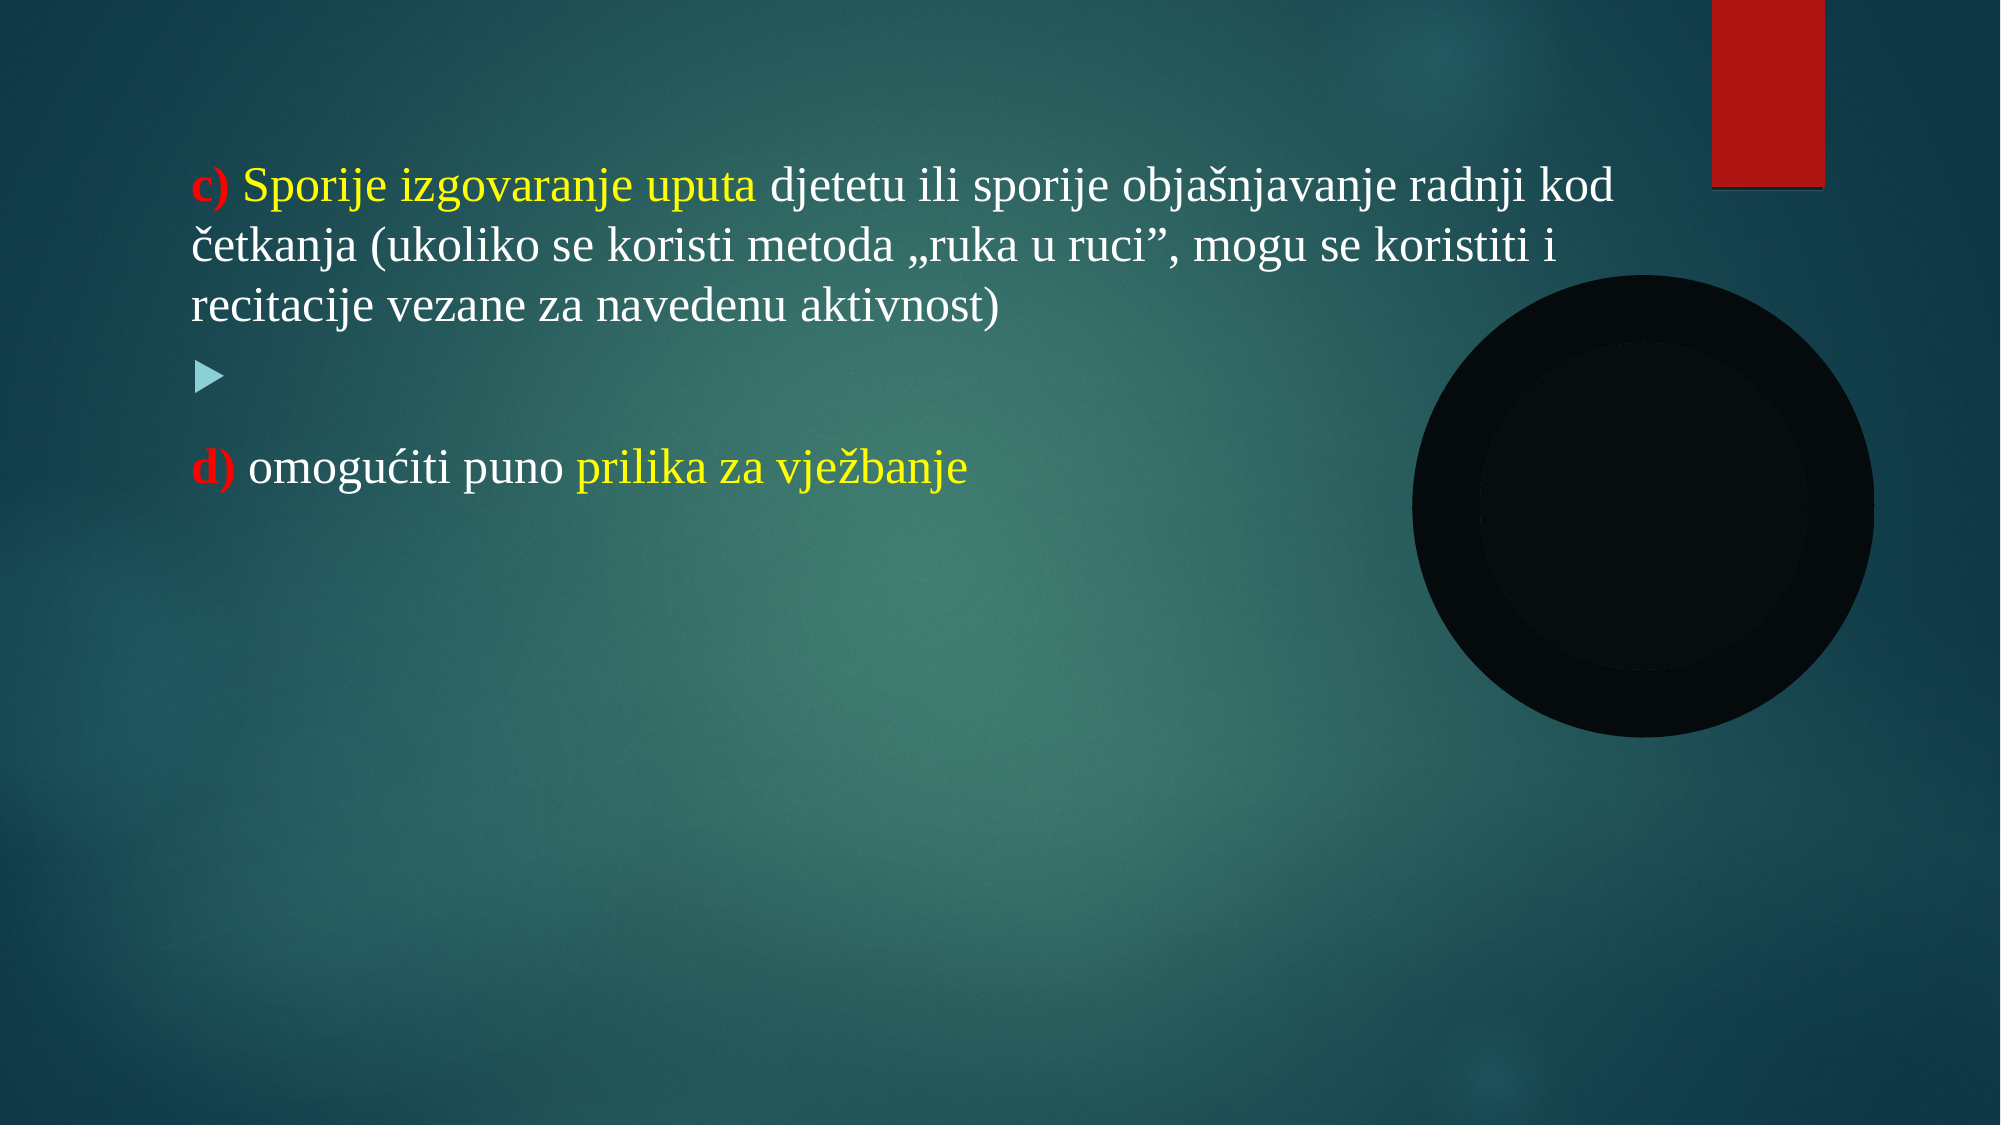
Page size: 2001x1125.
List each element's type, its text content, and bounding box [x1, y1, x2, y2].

list c) Sporije izgovaranje uputa djetetu ili sporije objašnjavanje radnji kod četkanja (ukoliko se koristi metoda „ruka u ruci”, mogu se koristiti i recitacije vezane za navedenu aktivnost) d) omogućiti puno prilika za vježbanje [176, 143, 1652, 1102]
